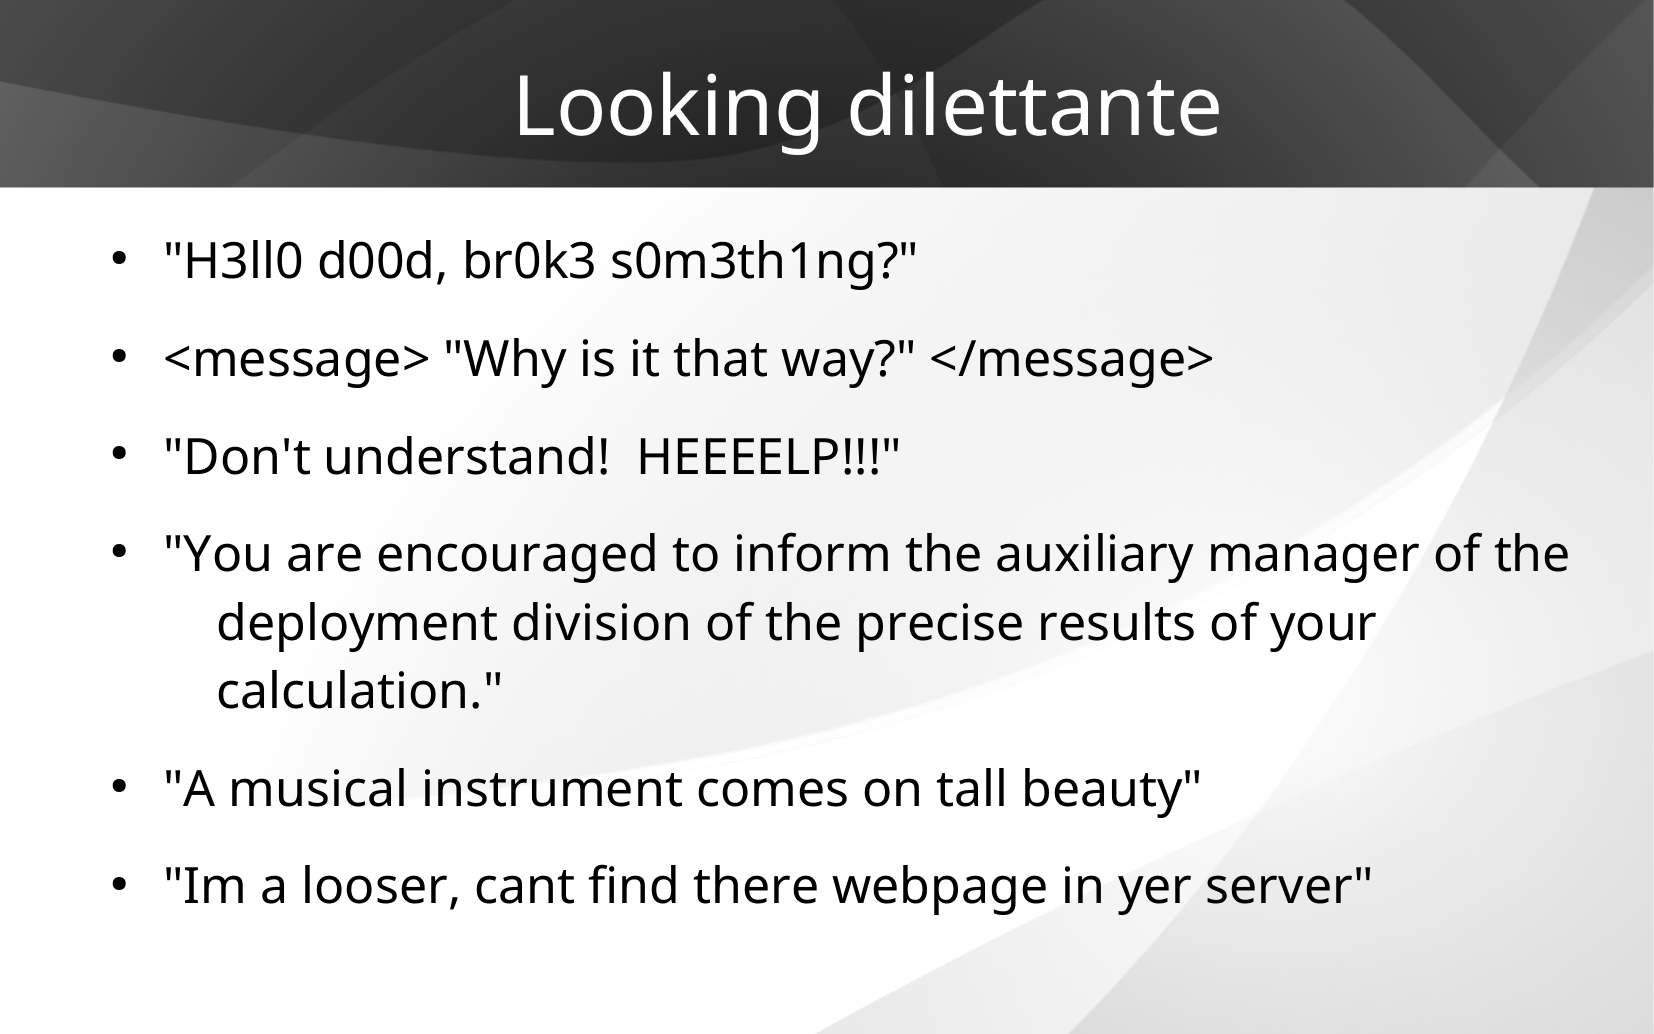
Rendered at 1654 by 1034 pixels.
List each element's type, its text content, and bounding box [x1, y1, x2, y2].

list "H3ll0 d00d, br0k3 s0m3th1ng?" <message> "Why is it that way?" </message> "Don't understand! HEEEELP!!!" "You are encouraged to inform the auxiliary manager of the deployment division of the precise results of your calculation." "A musical instrument comes on tall beauty" "Im a looser, cant find there webpage in yer server" [75, 225, 1613, 1013]
picture [0, 0, 1654, 1034]
title Looking dilettante [124, 0, 1613, 208]
